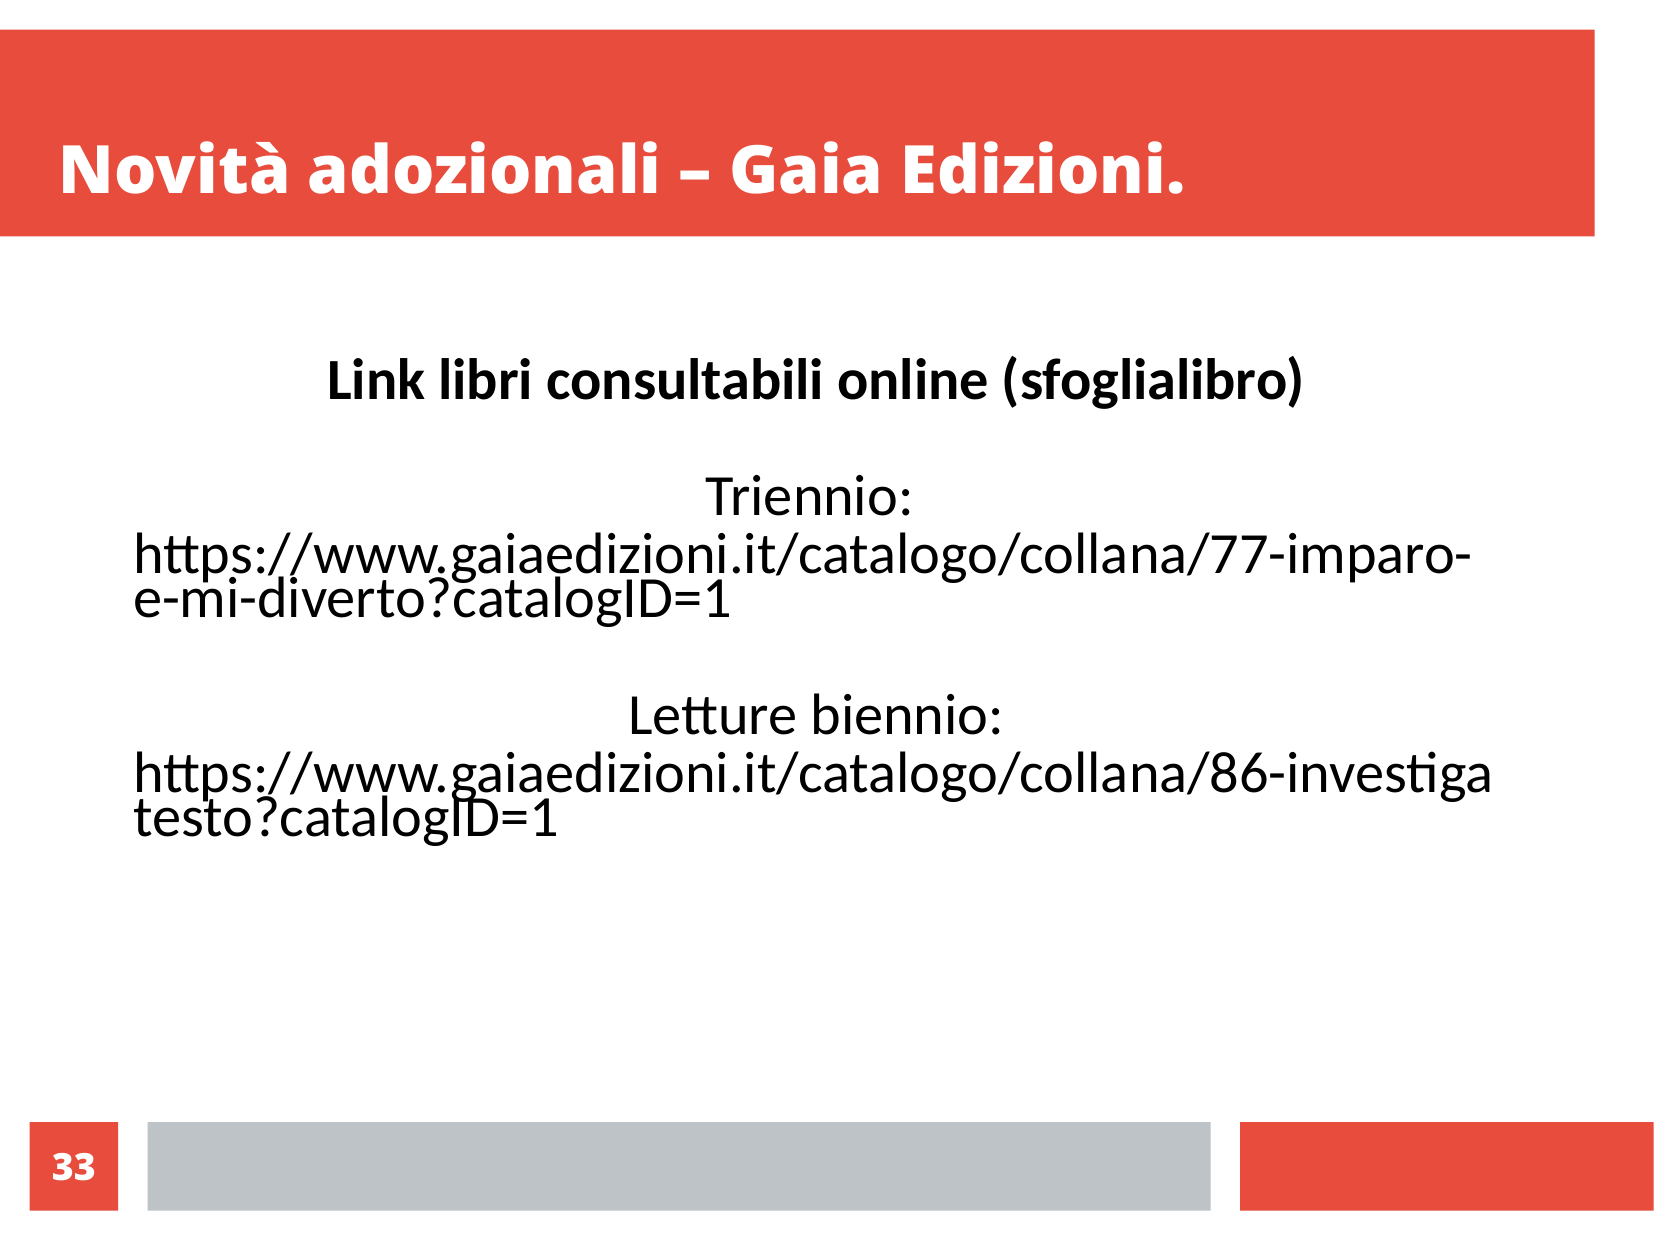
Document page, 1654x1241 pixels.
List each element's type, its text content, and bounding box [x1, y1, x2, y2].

text_box Link libri consultabili online (sfoglialibro) Triennio: https://www.gaiaedizioni.it/catalogo/collana/77-imparo-e-mi-diverto?catalogID=1 Letture biennio: https://www.gaiaedizioni.it/catalogo/collana/86-investigatesto?catalogID=1 [118, 347, 1515, 1212]
text_box <numero> [29, 1122, 118, 1211]
title Novità adozionali – Gaia Edizioni. [59, 59, 1595, 207]
